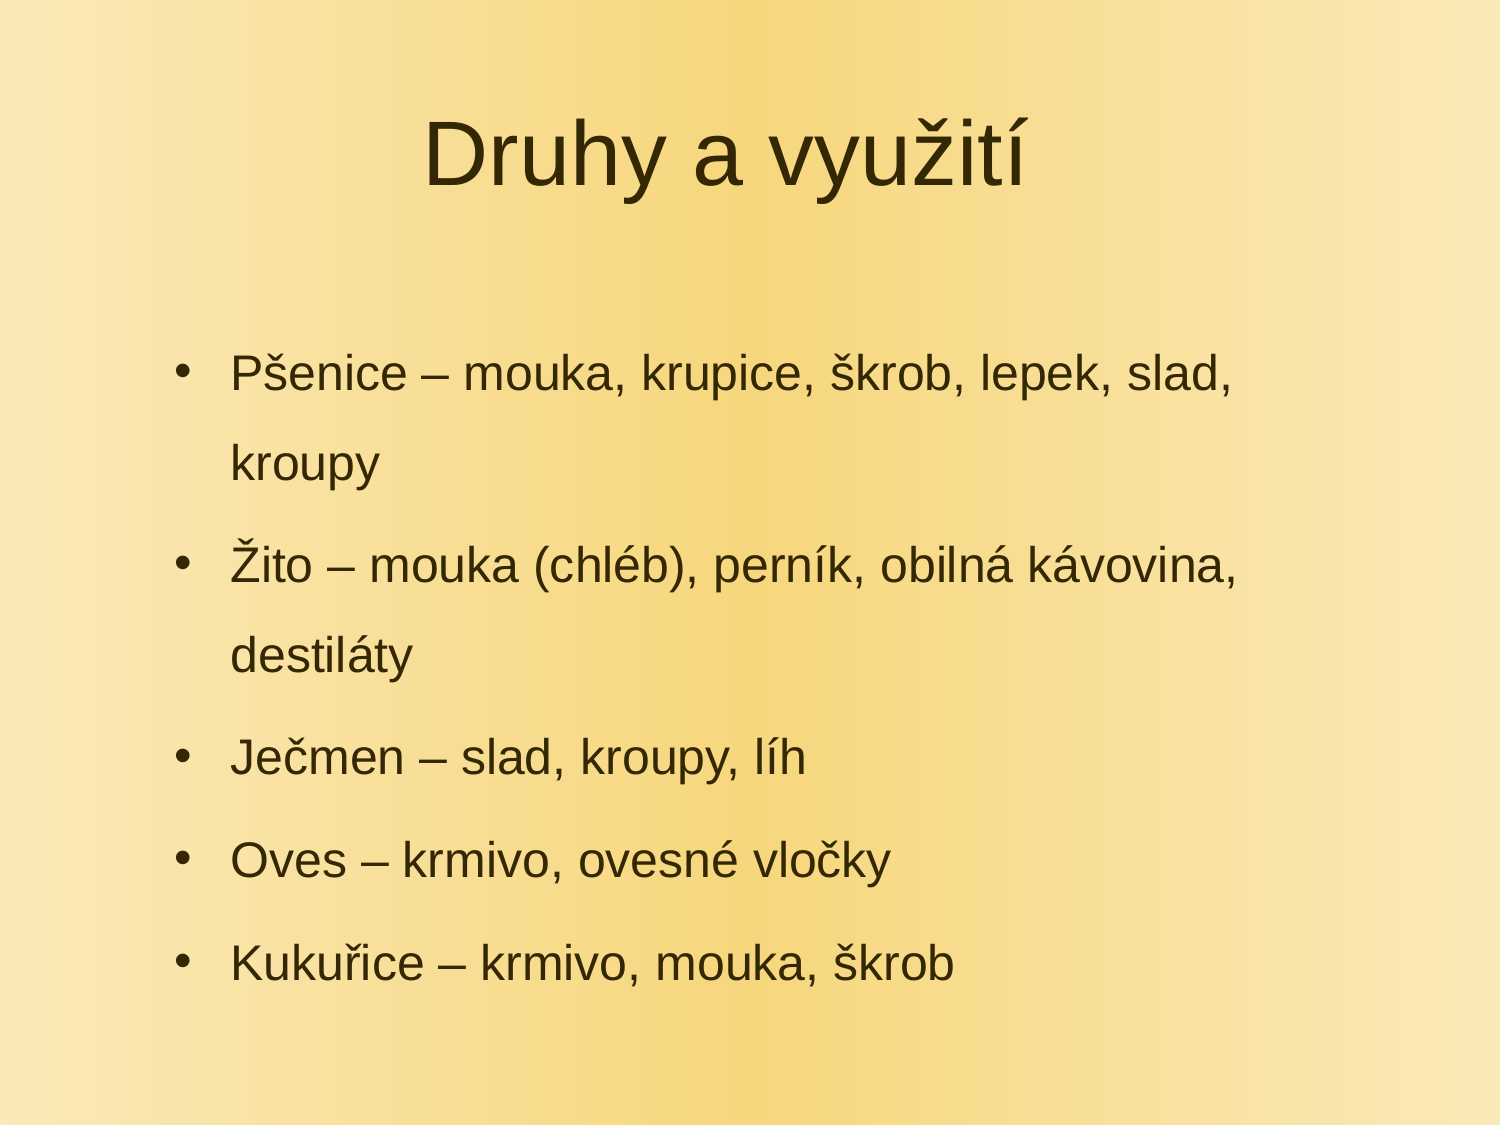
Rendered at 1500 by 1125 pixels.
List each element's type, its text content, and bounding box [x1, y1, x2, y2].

title Druhy a využití [88, 66, 1364, 232]
list Pšenice – mouka, krupice, škrob, lepek, slad, kroupy Žito – mouka (chléb), perník, obilná kávovina, destiláty Ječmen – slad, kroupy, líh Oves – krmivo, ovesné vločky Kukuřice – krmivo, mouka, škrob [159, 302, 1388, 1070]
